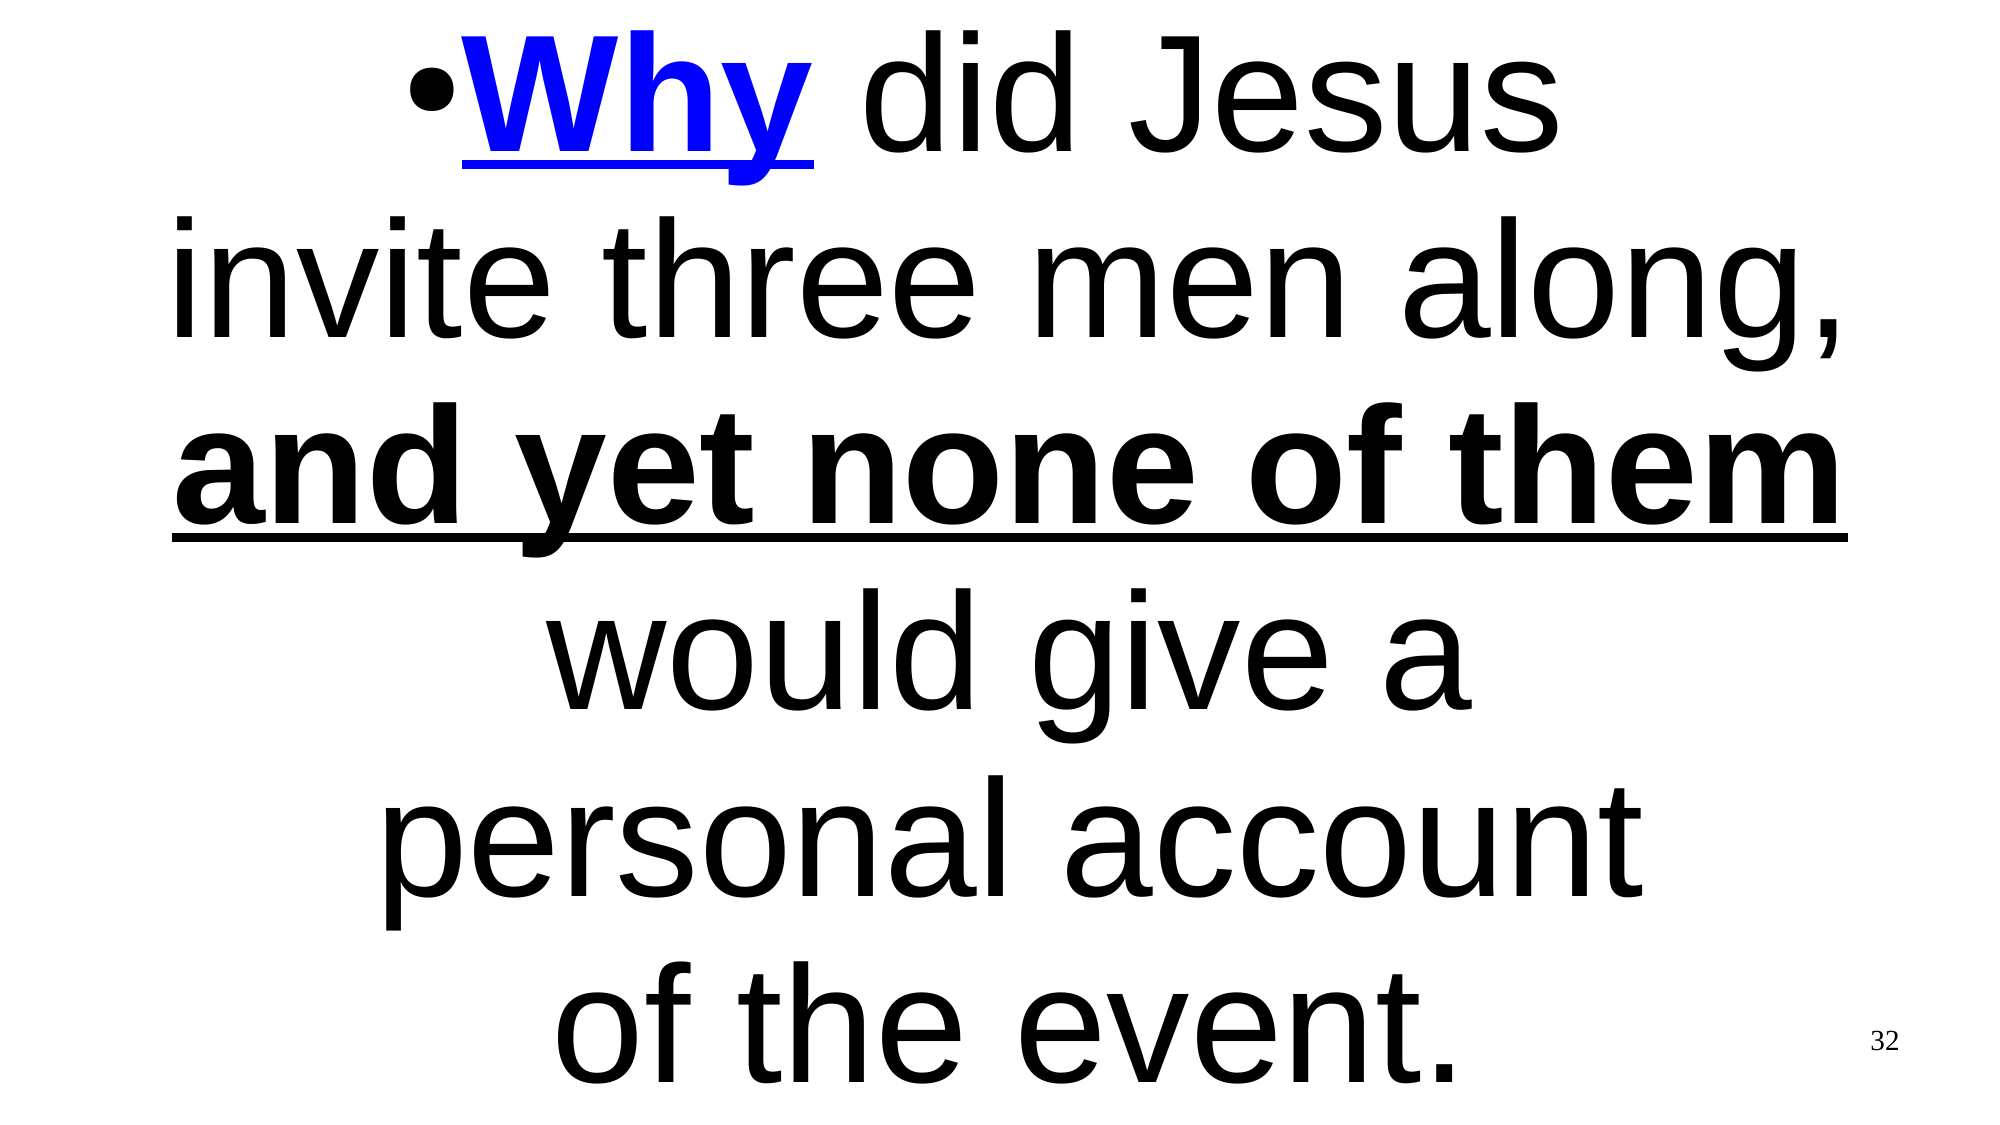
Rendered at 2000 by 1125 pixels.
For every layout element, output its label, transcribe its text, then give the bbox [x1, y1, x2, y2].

list Why did Jesus invite three men along, and yet none of them would give a personal account of the event. [0, 0, 1996, 1123]
